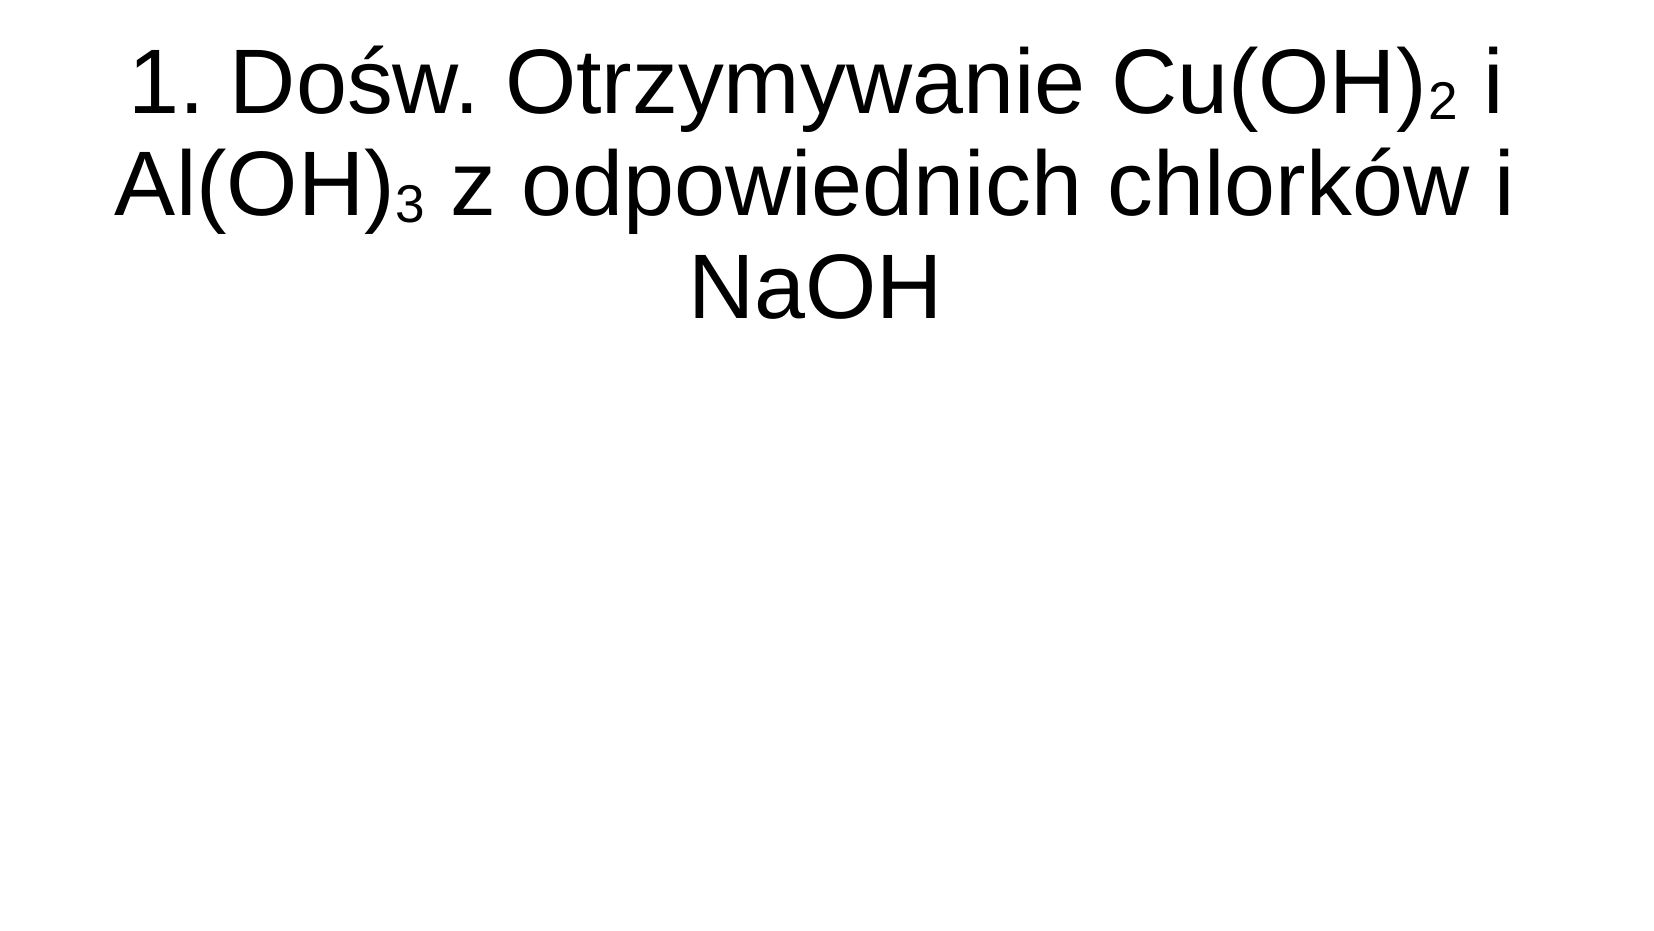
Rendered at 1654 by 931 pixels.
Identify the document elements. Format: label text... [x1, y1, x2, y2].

title 1. Dośw. Otrzymywanie Cu(OH)2 i Al(OH)3 z odpowiednich chlorków i NaOH [71, 0, 1561, 368]
